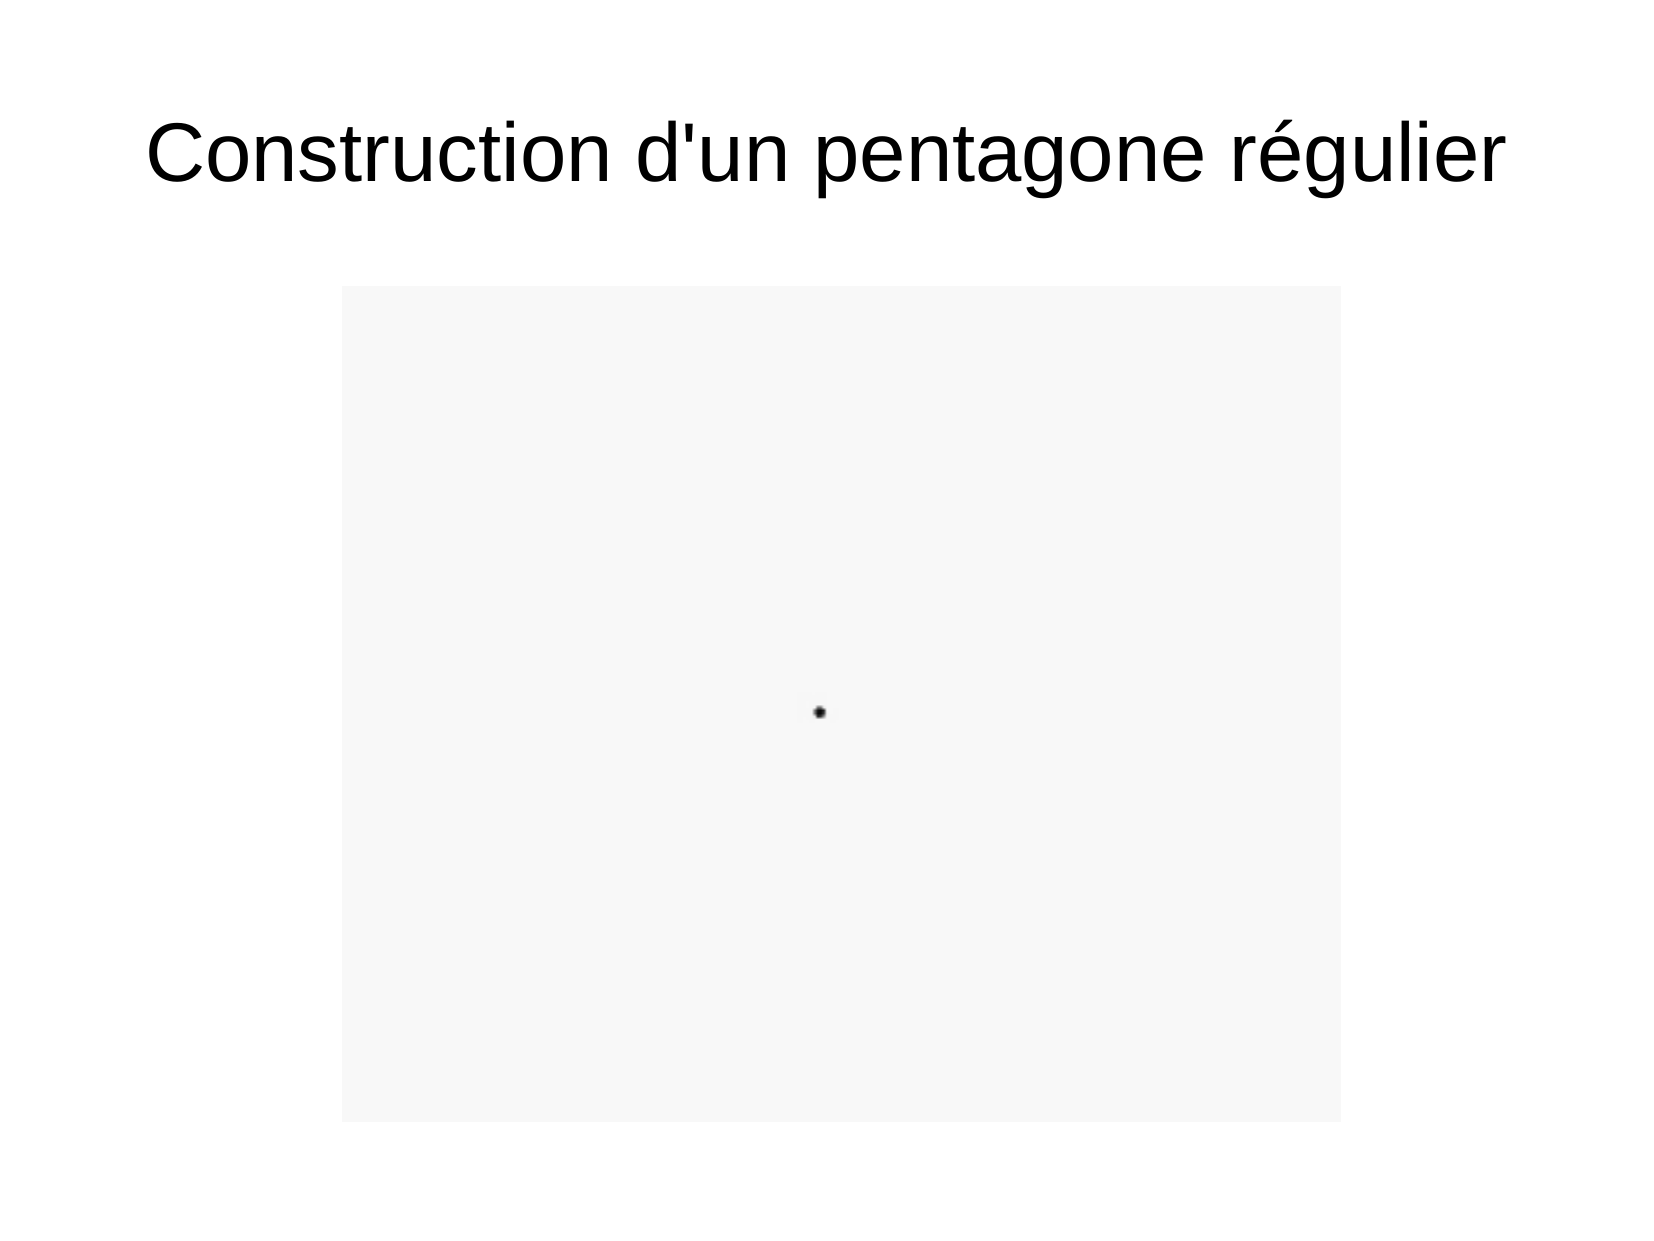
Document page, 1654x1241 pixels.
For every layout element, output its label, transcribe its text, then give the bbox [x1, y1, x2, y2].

title Construction d'un pentagone régulier [82, 49, 1571, 257]
picture [342, 286, 1341, 1123]
